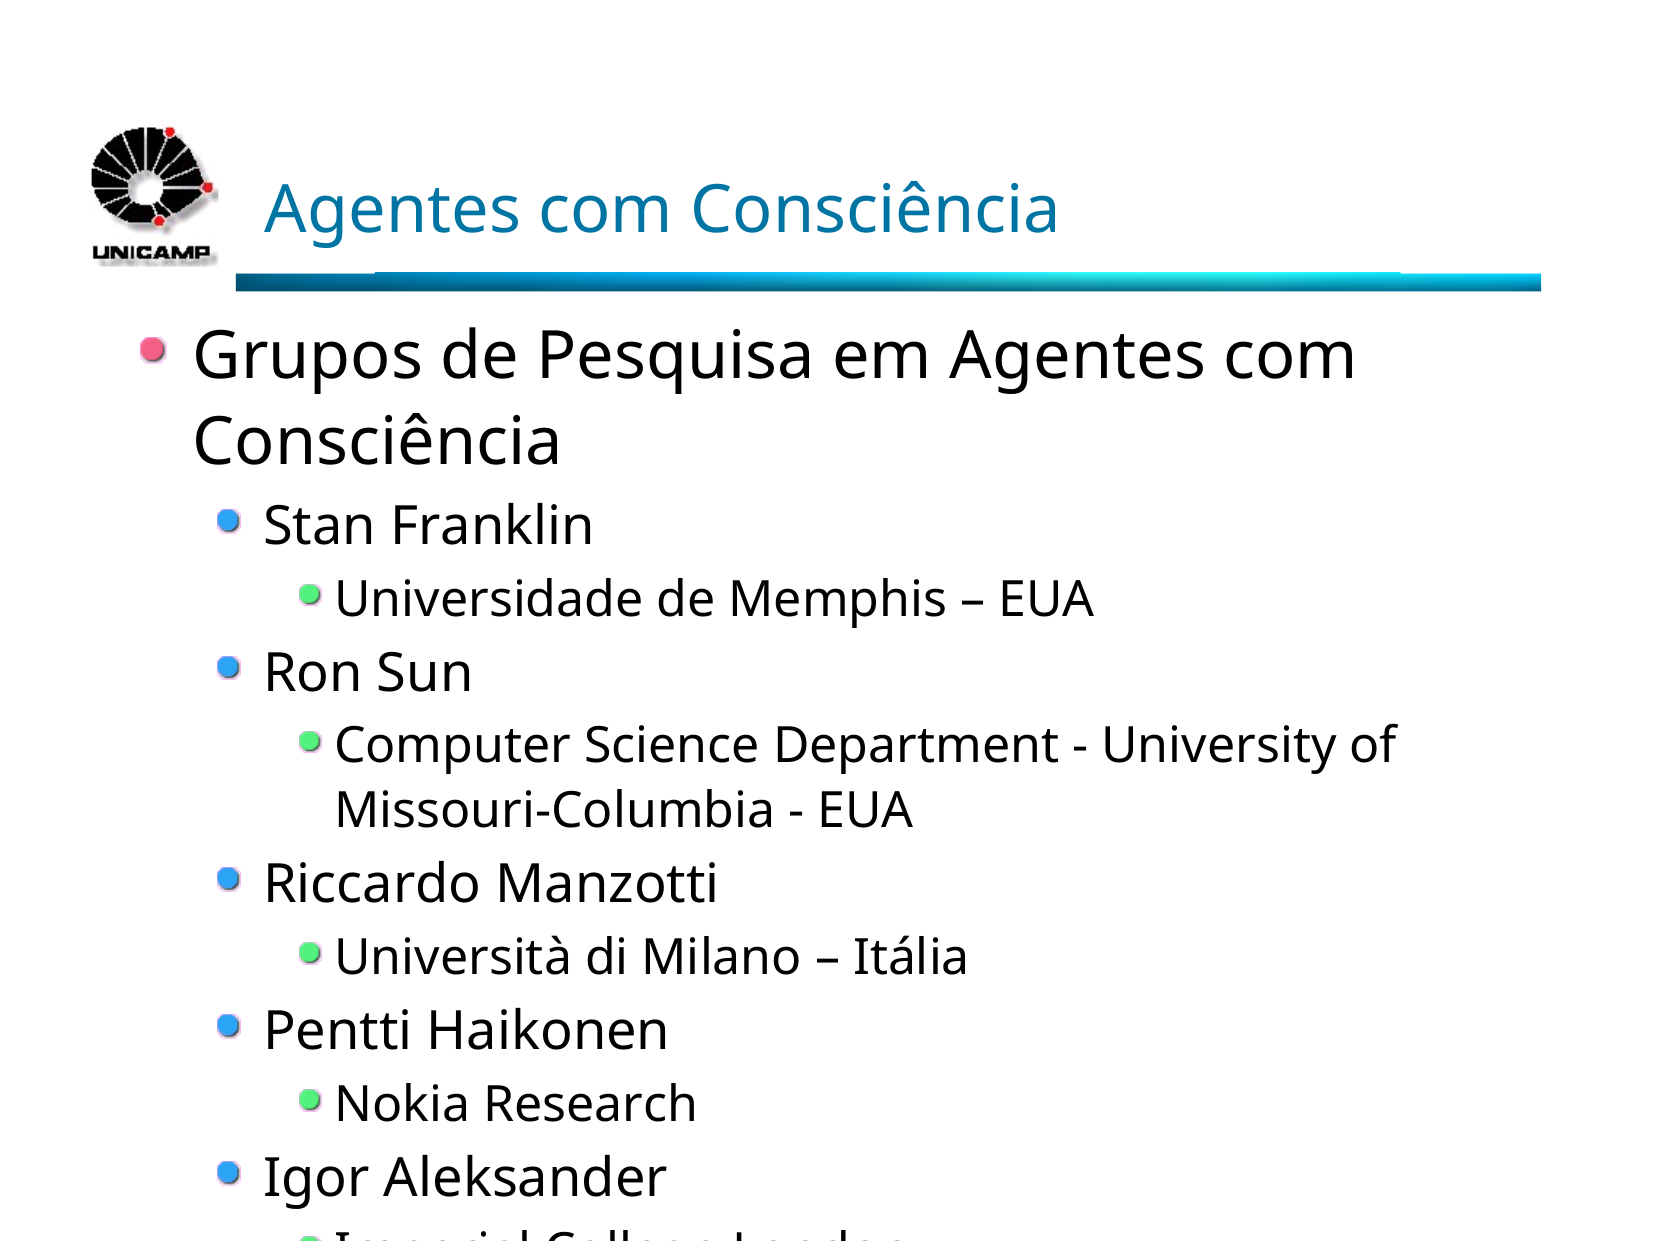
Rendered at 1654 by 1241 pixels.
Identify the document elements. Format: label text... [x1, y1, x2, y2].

list Grupos de Pesquisa em Agentes com Consciência Stan Franklin Universidade de Memphis – EUA Ron Sun Computer Science Department - University of Missouri-Columbia - EUA Riccardo Manzotti Università di Milano – Itália Pentti Haikonen Nokia Research Igor Aleksander Imperial College London [121, 309, 1534, 1182]
picture [216, 1182, 242, 1187]
picture [298, 1235, 323, 1241]
picture [125, 272, 1654, 295]
title Agentes com Consciência [264, 42, 1534, 250]
